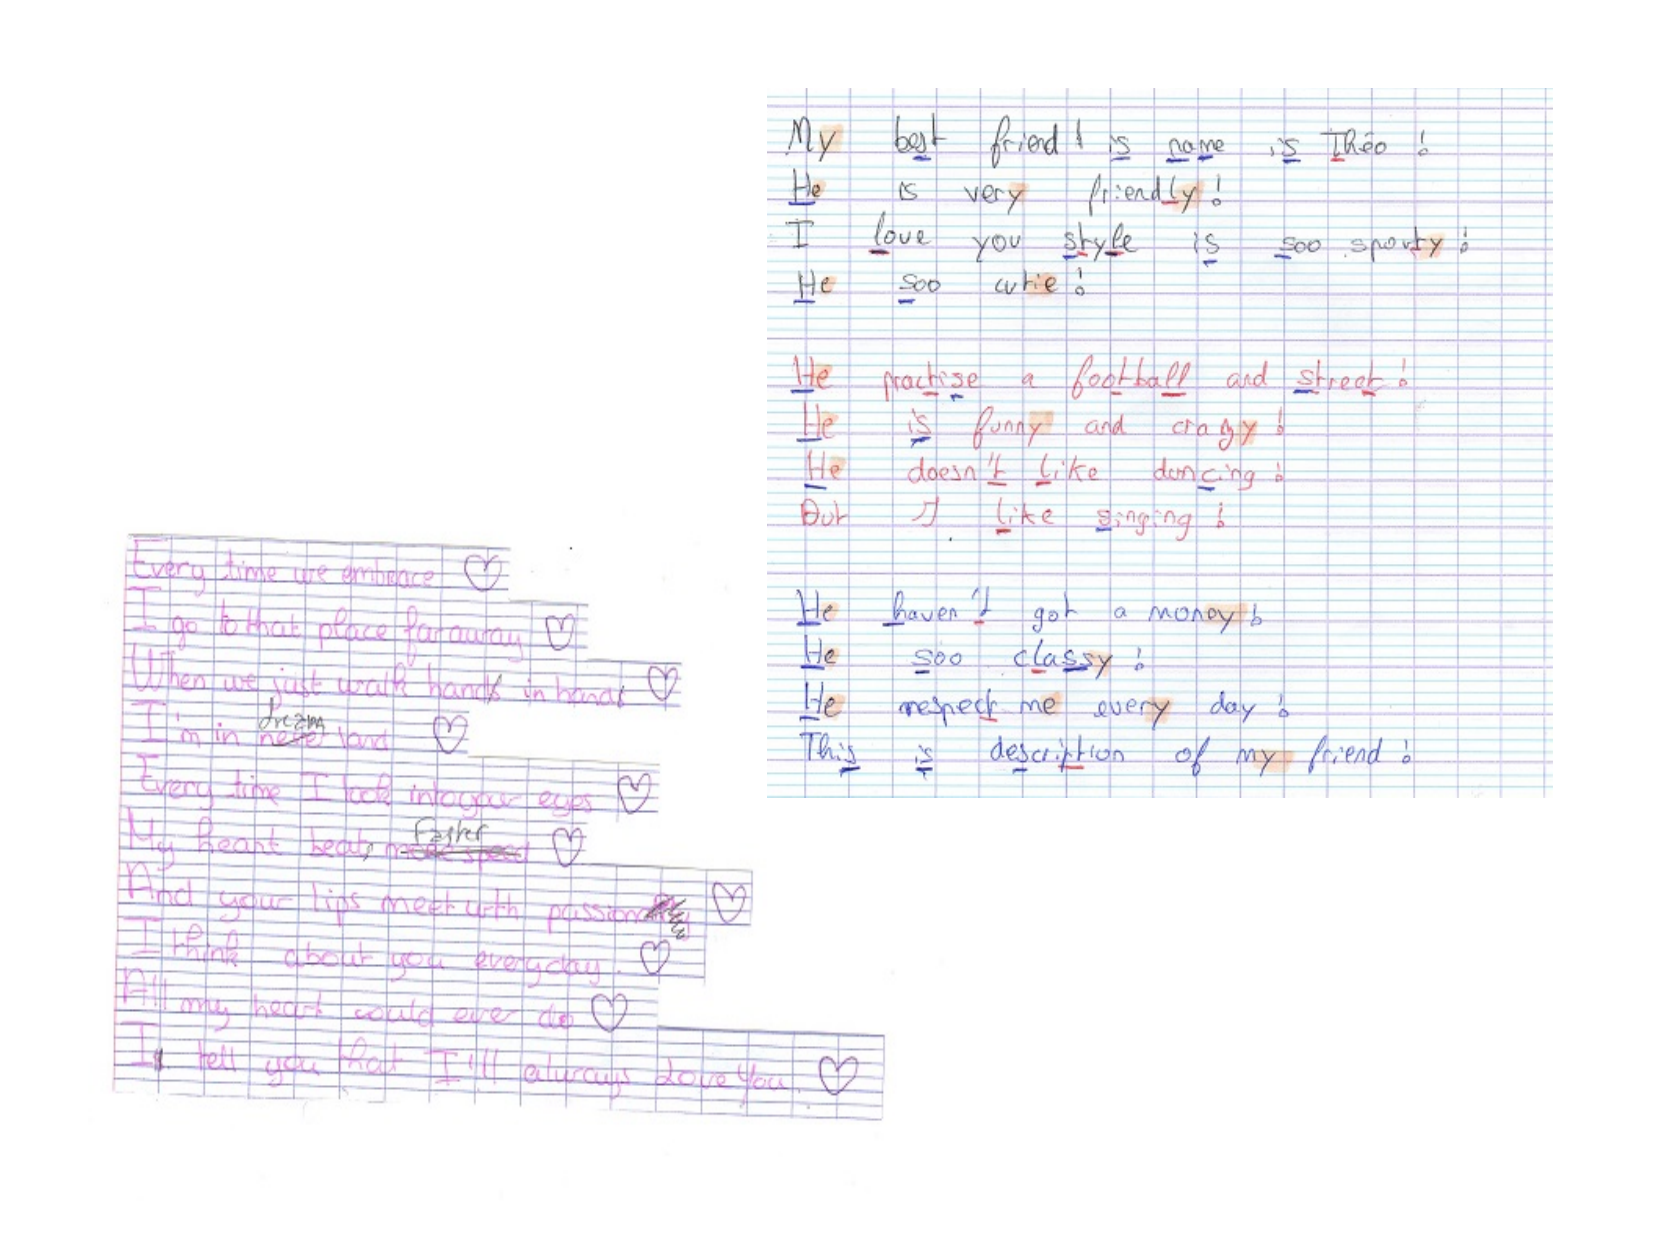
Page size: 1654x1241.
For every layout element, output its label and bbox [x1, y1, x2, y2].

picture [88, 88, 1553, 1201]
